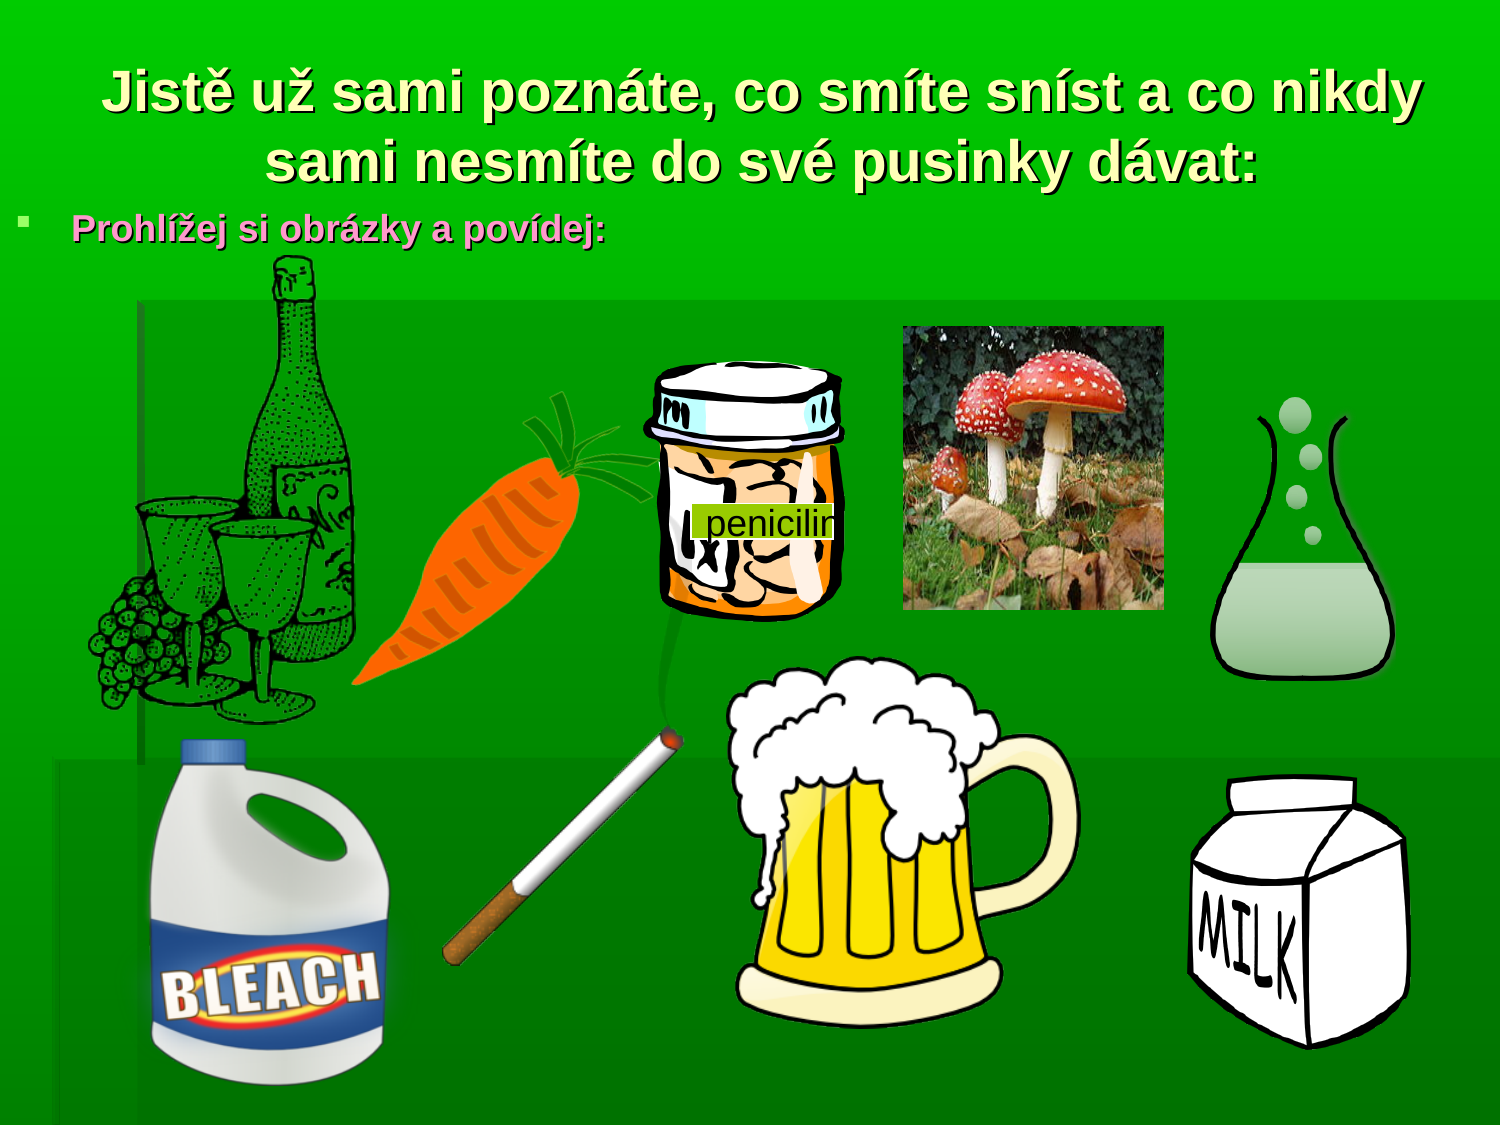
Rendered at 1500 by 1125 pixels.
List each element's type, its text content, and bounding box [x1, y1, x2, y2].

picture [726, 656, 1081, 1029]
list Prohlížej si obrázky a povídej: [0, 196, 645, 977]
title Jistě už sami poznáte, co smíte sníst a co nikdy sami nesmíte do své pusinky dávat: [75, 40, 1451, 276]
picture [1210, 397, 1396, 681]
picture [88, 255, 845, 966]
picture [1187, 774, 1411, 1050]
picture [112, 739, 420, 1086]
text_box penicilin [692, 503, 833, 540]
picture [903, 326, 1164, 610]
